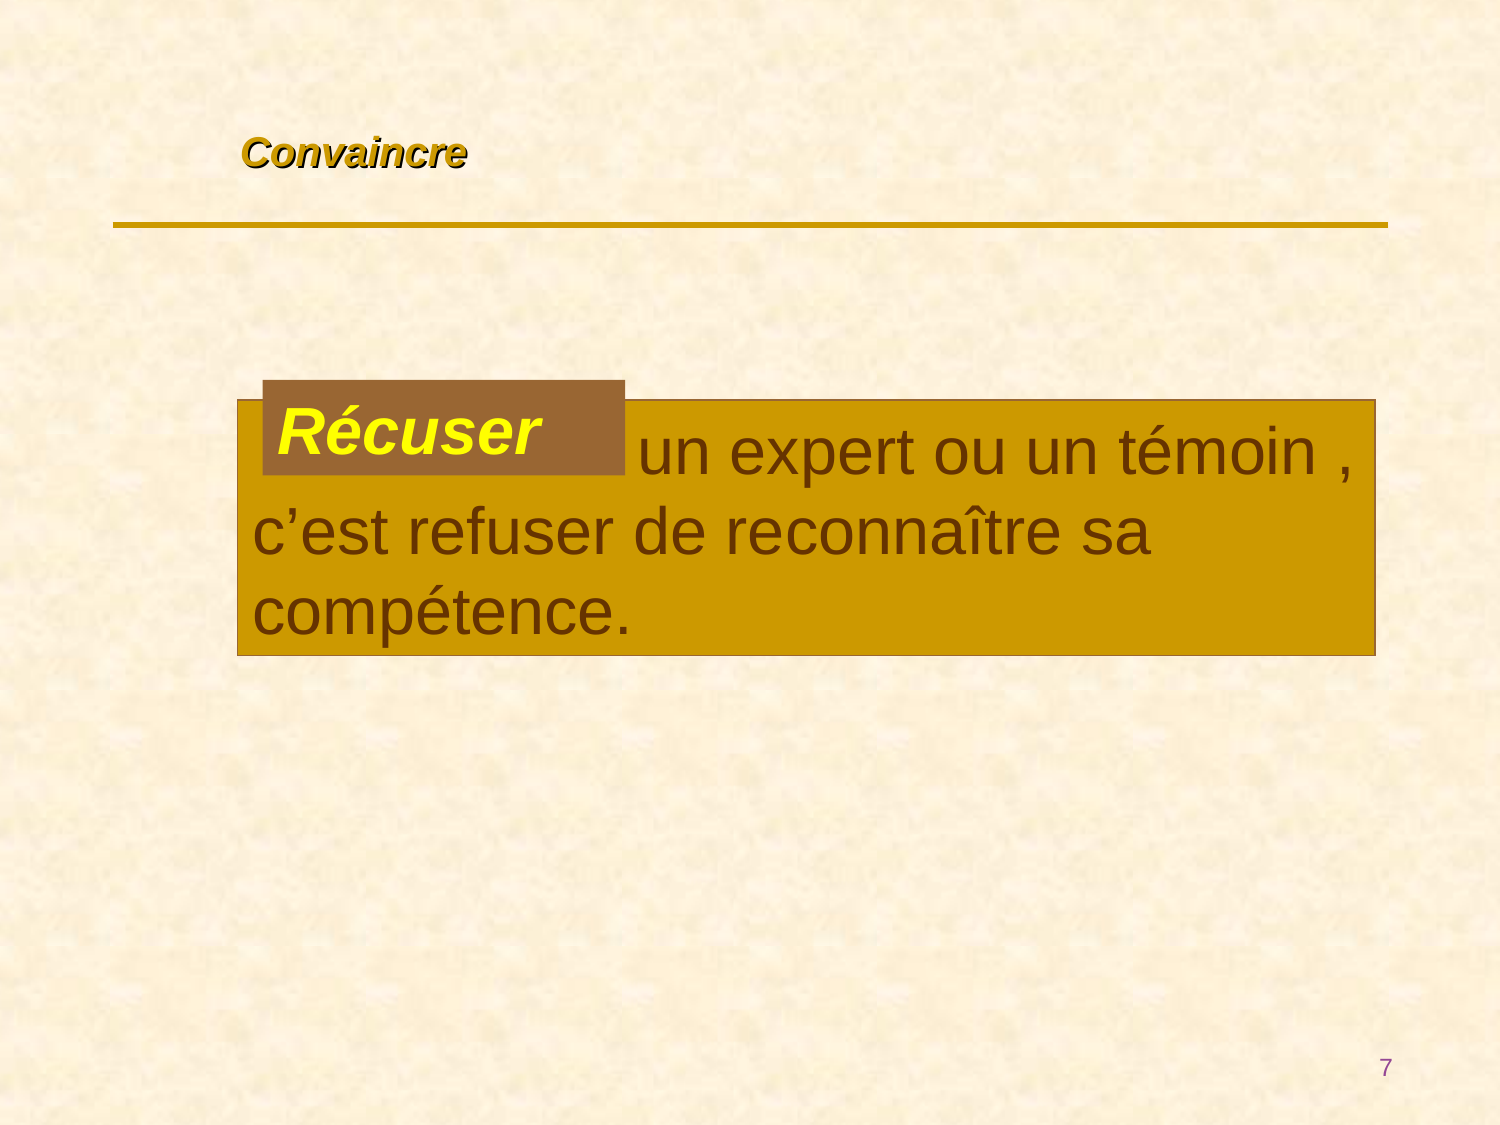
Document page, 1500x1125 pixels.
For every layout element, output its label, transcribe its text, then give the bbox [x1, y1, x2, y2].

text_box Récuser [262, 379, 626, 476]
text_box … un expert ou un témoin , c’est refuser de reconnaître sa compétence. [237, 399, 1375, 656]
text_box Convaincre [225, 116, 483, 183]
picture [0, 0, 1500, 1125]
